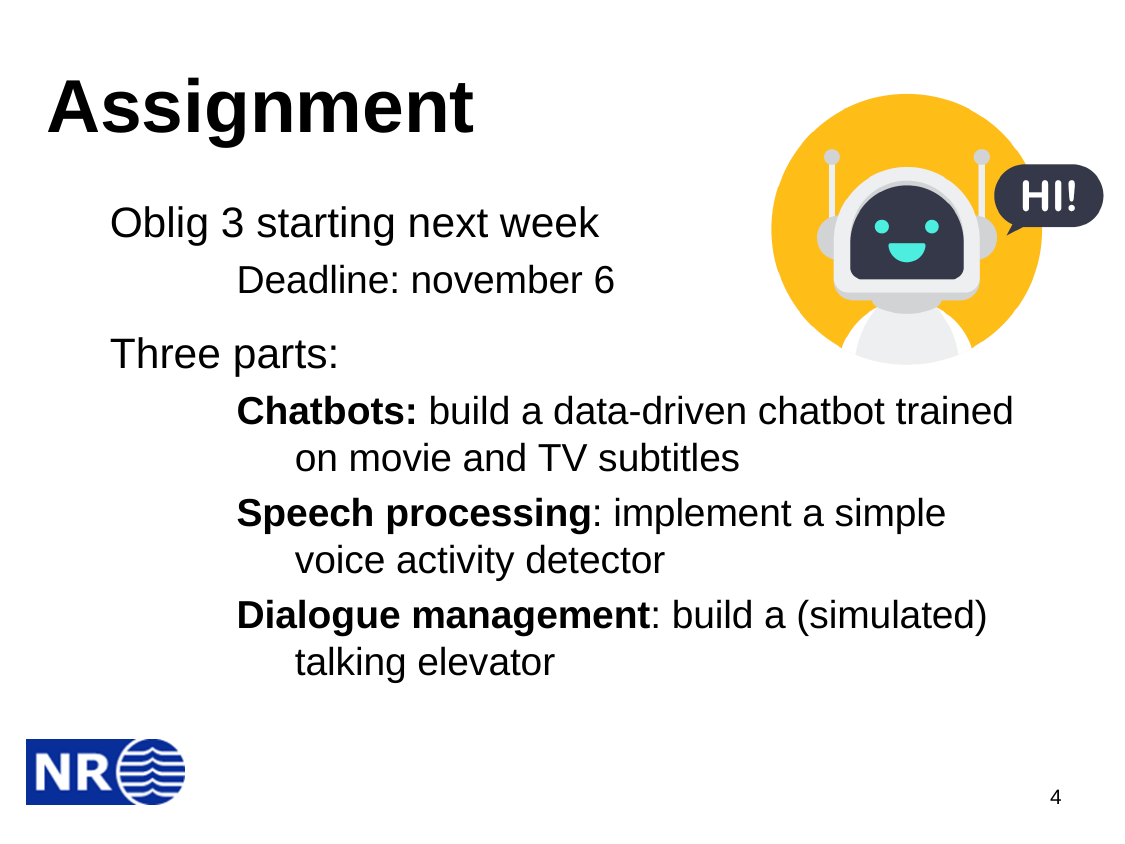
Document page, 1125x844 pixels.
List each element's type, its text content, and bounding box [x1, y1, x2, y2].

list Oblig 3 starting next week Deadline: november 6 Three parts: Chatbots: build a data-driven chatbot trained on movie and TV subtitles Speech processing: implement a simple voice activity detector Dialogue management: build a (simulated) talking elevator [30, 187, 1059, 694]
text_box [1035, 776, 1095, 812]
title Assignment [30, 32, 1095, 157]
picture [710, 76, 1118, 380]
